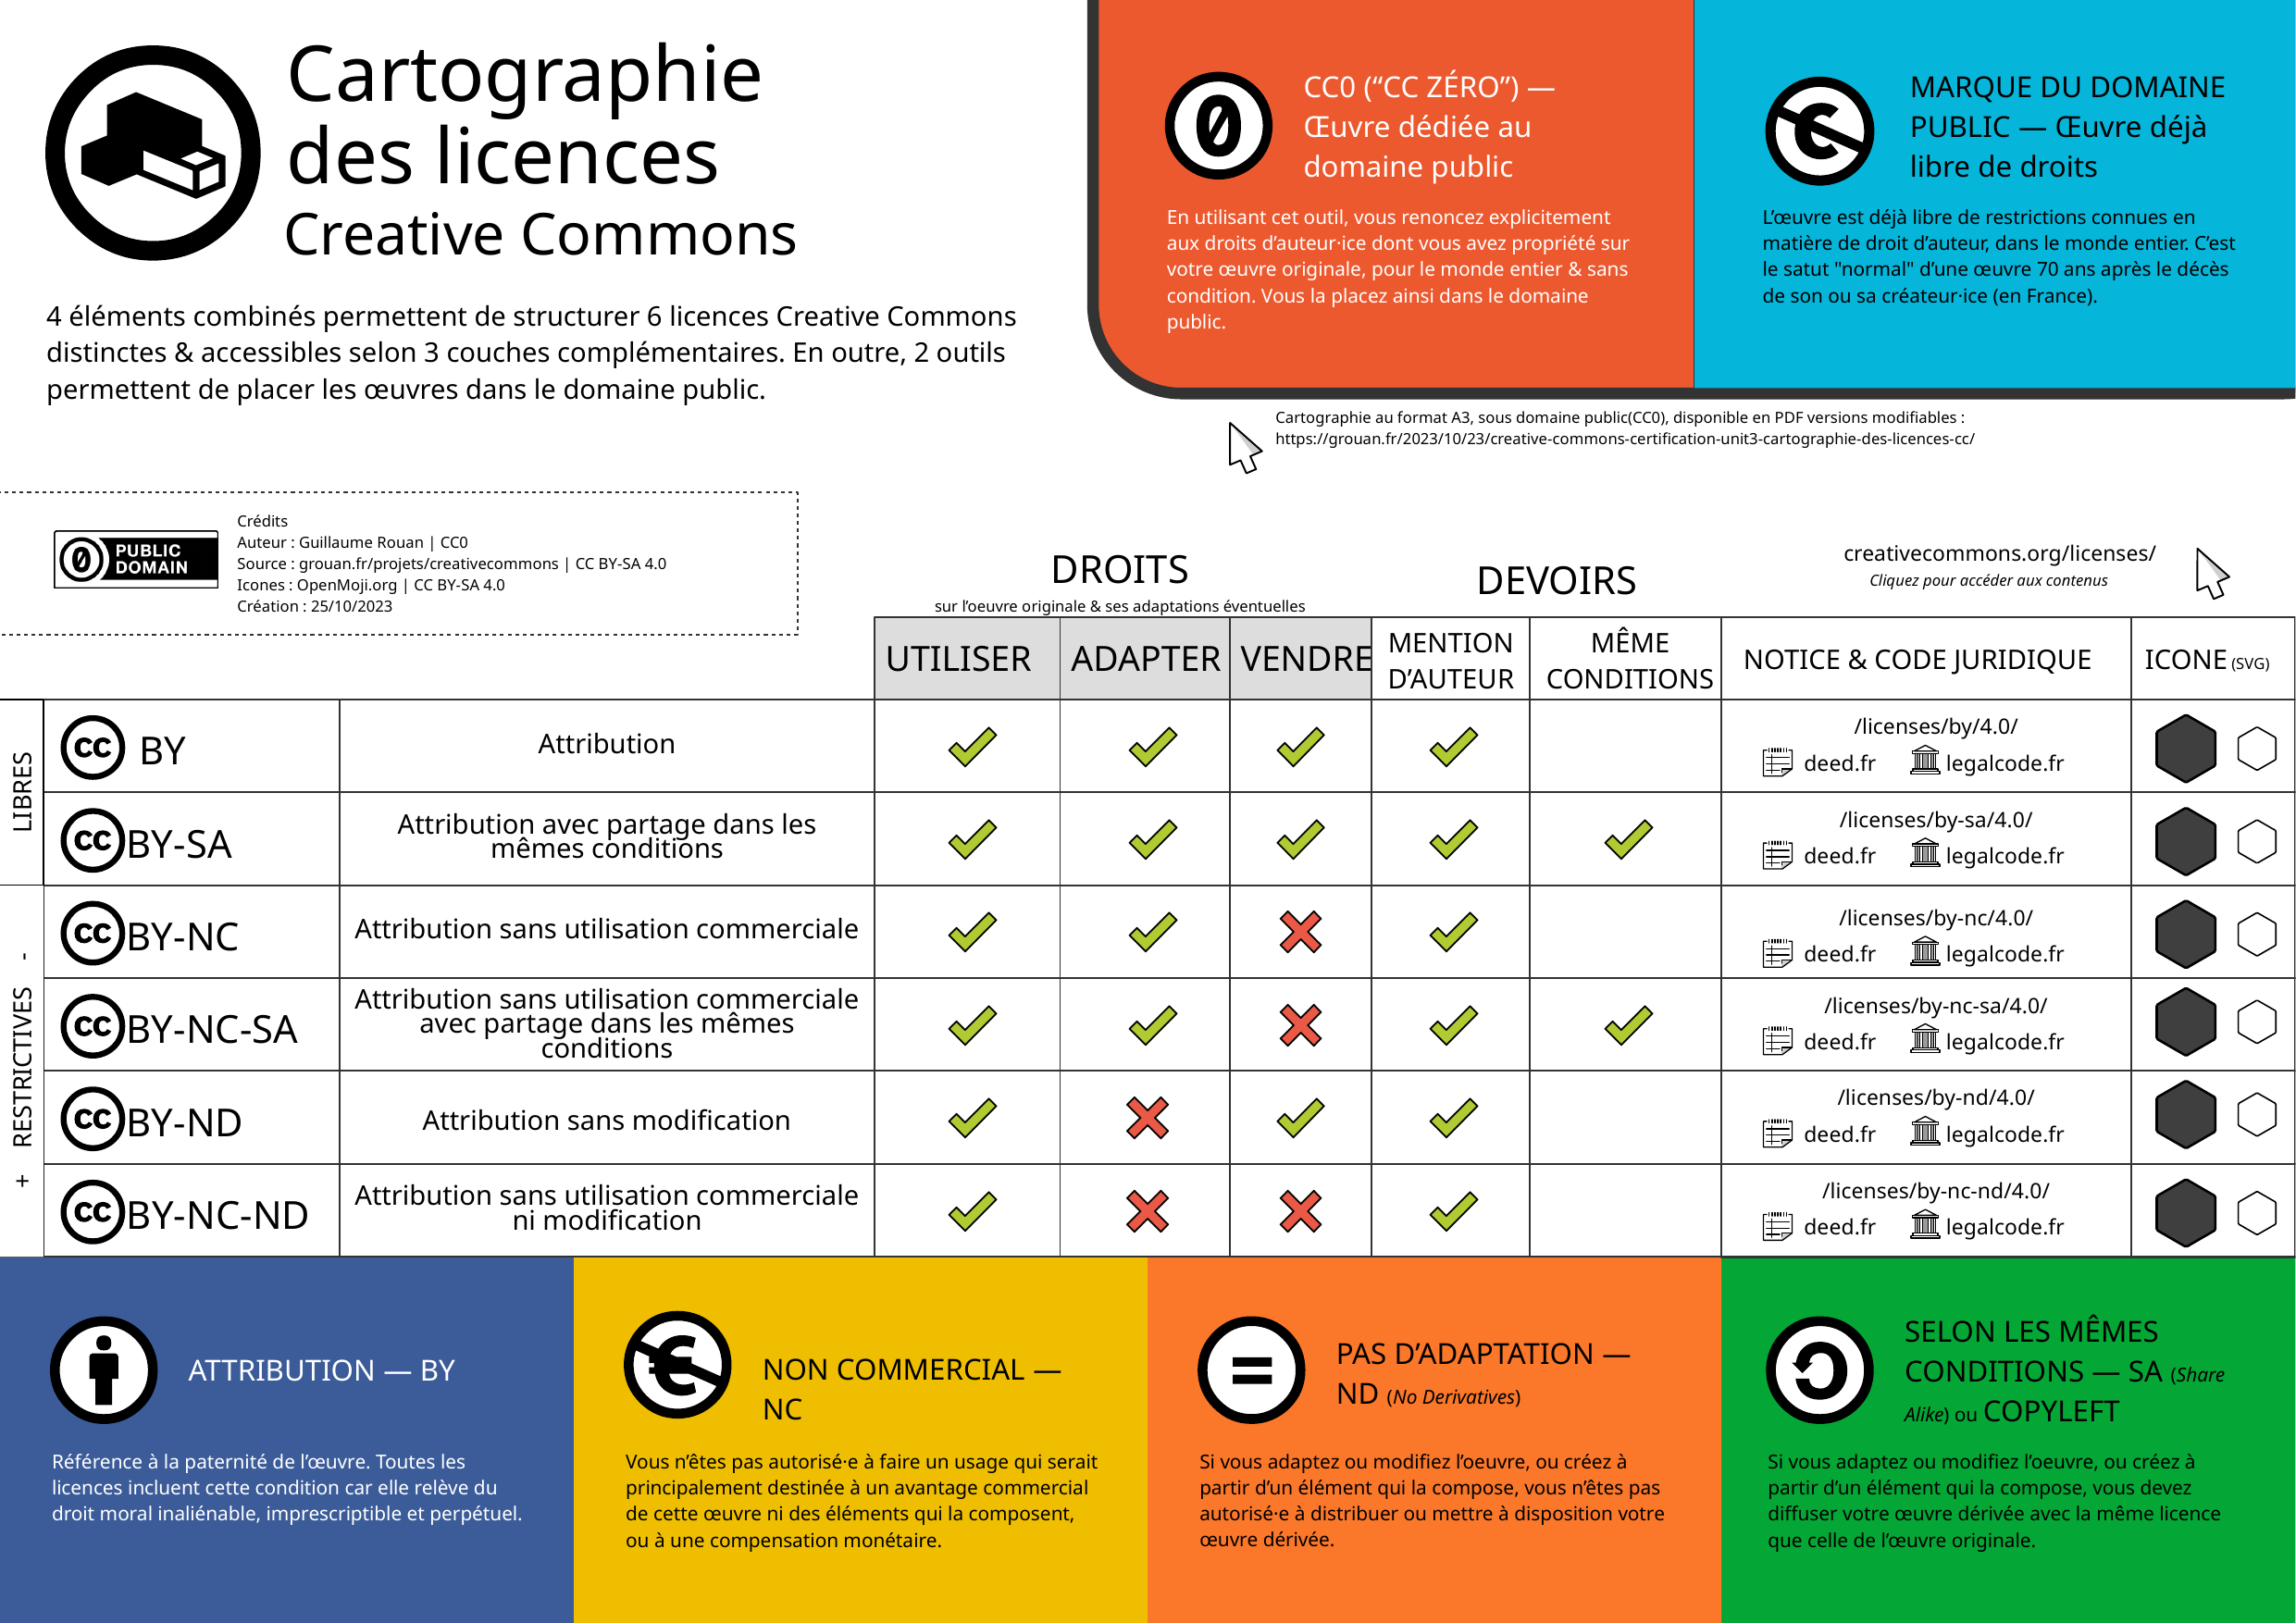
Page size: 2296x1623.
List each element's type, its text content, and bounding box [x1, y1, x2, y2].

text_box UTILISER [871, 626, 1057, 687]
text_box legalcode.fr [1932, 1020, 2121, 1062]
picture [1915, 748, 1932, 782]
text_box [1231, 687, 1371, 699]
picture [939, 806, 1006, 873]
picture [1197, 1315, 1307, 1425]
text_box [1061, 687, 1229, 699]
picture [1120, 806, 1186, 873]
text_box deed.fr [1790, 840, 1915, 876]
picture [1915, 840, 1932, 874]
text_box [1231, 622, 1371, 626]
text_box LIBRES [0, 700, 43, 885]
text_box creativecommons.org/licenses/ [1793, 532, 2208, 575]
picture [1421, 806, 1487, 873]
text_box CC BY-NC [55, 902, 267, 967]
text_box [0, 1258, 2296, 1623]
picture [1120, 992, 1186, 1059]
text_box NON COMMERCIAL — NC [749, 1342, 1121, 1394]
text_box Attribution sans modification [340, 1082, 875, 1170]
text_box MARQUE DU DOMAINE PUBLIC — Œuvre déjà libre de droits [1896, 60, 2268, 188]
picture [1421, 992, 1487, 1059]
text_box BY [125, 716, 200, 782]
text_box /licenses/by-nd/4.0/ [1772, 1076, 2101, 1119]
text_box SELON LES MÊMES CONDITIONS — SA (Share Alike) ou COPYLEFT [1891, 1304, 2263, 1440]
picture [2141, 704, 2285, 793]
picture [1915, 1211, 1932, 1246]
picture [59, 1179, 126, 1245]
text_box [1061, 622, 1229, 626]
text_box MÊME CONDITIONS [1722, 618, 1733, 702]
picture [623, 1309, 733, 1419]
text_box PAS D’ADAPTATION — ND (No Derivatives) [1322, 1326, 1694, 1417]
text_box L’œuvre est déjà libre de restrictions connues en matière de droit d’auteur, dans le monde entier. C’est le satut "normal" d’une œuvre 70 ans après le décès de son ou sa créateur·ice (en France). [1748, 196, 2253, 387]
picture [1268, 1084, 1334, 1151]
text_box legalcode.fr [1932, 1112, 2121, 1155]
text_box Creative Commons [269, 185, 853, 276]
picture [1756, 1018, 1790, 1062]
text_box CC BY-ND [55, 1088, 267, 1153]
text_box Attribution sans utilisation commerciale avec partage dans les mêmes conditions [340, 985, 875, 1073]
text_box Attribution sans utilisation commerciale ni modification [340, 1170, 875, 1258]
text_box MENTION D’AUTEUR [1373, 616, 1529, 702]
picture [59, 900, 126, 966]
picture [939, 992, 1006, 1059]
text_box ICONE (SVG) [2131, 634, 2296, 684]
picture [1268, 992, 1334, 1059]
text_box ADAPTER [1057, 626, 1226, 687]
picture [1268, 713, 1334, 780]
text_box Si vous adaptez ou modifiez l’oeuvre, ou créez à partir d’un élément qui la compose, vous devez diffuser votre œuvre dérivée avec la même licence que celle de l’œuvre originale. [1754, 1441, 2257, 1581]
text_box legalcode.fr [1932, 1205, 2121, 1247]
text_box Attribution [340, 704, 875, 793]
text_box Cliquez pour accéder aux contenus [1819, 563, 2159, 598]
text_box ATTRIBUTION — BY [174, 1343, 547, 1395]
text_box Attribution sans utilisation commerciale [340, 890, 875, 979]
text_box MÊME CONDITIONS [1533, 616, 1720, 702]
text_box VENDRE [1226, 626, 1371, 687]
text_box 4 éléments combinés permettent de structurer 6 licences Creative Commons distinctes & accessibles selon 3 couches complémentaires. En outre, 2 outils permettent de placer les œuvres dans le domaine public. [32, 290, 1061, 447]
picture [54, 530, 218, 588]
text_box Vous n’êtes pas autorisé·e à faire un usage qui serait principalement destinée à un avantage commercial de cette œuvre ni des éléments qui la composent, ou à une compensation monétaire. [612, 1441, 1115, 1581]
text_box En utilisant cet outil, vous renoncez explicitement aux droits d’auteur·ice dont vous avez propriété sur votre œuvre originale, pour le monde entier & sans condition. Vous la placez ainsi dans le domaine public. [1153, 196, 1657, 362]
picture [1595, 992, 1662, 1059]
text_box Si vous adaptez ou modifiez l’oeuvre, ou créez à partir d’un élément qui la compose, vous n’êtes pas autorisé·e à distribuer ou mettre à disposition votre œuvre dérivée. [1185, 1441, 1689, 1581]
text_box /licenses/by-nc-nd/4.0/ [1772, 1169, 2101, 1211]
text_box Cartographie des licences [273, 35, 864, 214]
picture [59, 807, 126, 873]
text_box legalcode.fr [1932, 932, 2121, 974]
text_box + RESTRICTIVES - [0, 885, 44, 1258]
text_box CC BY-NC-ND [55, 1181, 338, 1246]
text_box Crédits Auteur : Guillaume Rouan | CC0 Source : grouan.fr/projets/creativecommons | CC BY-SA 4.0 Icones : OpenMoji.org | CC BY-SA 4.0 Création : 25/10/2023 [223, 502, 779, 619]
text_box legalcode.fr [1932, 741, 2121, 784]
picture [1120, 898, 1186, 965]
picture [1268, 806, 1334, 873]
text_box Référence à la paternité de l’œuvre. Toutes les licences incluent cette condition car elle relève du droit moral inaliénable, imprescriptible et perpétuel. [38, 1441, 541, 1581]
text_box /licenses/by/4.0/ [1772, 705, 2101, 748]
picture [1595, 806, 1662, 873]
picture [2141, 798, 2285, 886]
picture [1756, 832, 1800, 877]
picture [939, 713, 1006, 780]
picture [1421, 1178, 1487, 1245]
picture [939, 898, 1006, 965]
picture [1915, 1119, 1932, 1153]
picture [1120, 713, 1186, 780]
picture [1213, 415, 1279, 481]
picture [1163, 70, 1273, 180]
text_box [0, 0, 2296, 668]
text_box /licenses/by-nc-sa/4.0/ [1772, 984, 2101, 1026]
text_box CC BY-SA [55, 809, 267, 874]
text_box [875, 622, 1060, 626]
text_box [875, 687, 1060, 699]
picture [1268, 1178, 1334, 1245]
text_box Attribution avec partage dans les mêmes conditions [340, 798, 875, 886]
picture [1915, 1026, 1932, 1060]
picture [1421, 898, 1487, 965]
picture [1114, 1178, 1181, 1245]
text_box Cartographie au format A3, sous domaine public(CC0), disponible en PDF versions modifiables : https://grouan.fr/2023/10/23/creative-commons-certification-unit3-cartographie-des-licences-cc/ [1261, 399, 2181, 454]
picture [49, 1315, 159, 1425]
picture [1756, 1204, 1800, 1248]
picture [939, 1178, 1006, 1245]
text_box legalcode.fr [1932, 834, 2121, 876]
picture [59, 714, 126, 781]
text_box deed.fr [1790, 1026, 1915, 1062]
picture [1421, 713, 1487, 780]
picture [1765, 76, 1875, 186]
picture [2141, 1071, 2285, 1158]
text_box /licenses/by-sa/4.0/ [1772, 798, 2101, 840]
picture [1421, 1084, 1487, 1151]
picture [939, 1084, 1006, 1151]
text_box CC BY-NC-SA [55, 995, 337, 1060]
picture [2180, 540, 2247, 607]
text_box deed.fr [1790, 748, 1915, 784]
picture [1756, 930, 1800, 975]
text_box NOTICE & CODE JURIDIQUE [1730, 634, 2131, 684]
text_box DROITS sur l’oeuvre originale & ses adaptations éventuelles [863, 537, 1378, 622]
picture [59, 993, 126, 1059]
text_box deed.fr [1790, 938, 1915, 974]
picture [1756, 739, 1790, 784]
text_box /licenses/by-nc/4.0/ [1772, 896, 2101, 938]
picture [1114, 1084, 1181, 1151]
text_box DEVOIRS [1365, 547, 1749, 613]
text_box deed.fr [1790, 1119, 1915, 1155]
picture [2141, 890, 2285, 1066]
picture [1765, 1315, 1875, 1425]
text_box CC0 (“CC ZÉRO”) — Œuvre dédiée au domaine public [1289, 59, 1662, 195]
picture [1756, 1110, 1790, 1155]
text_box deed.fr [1790, 1211, 1915, 1247]
picture [43, 43, 263, 263]
picture [1915, 938, 1932, 973]
picture [59, 1085, 126, 1152]
picture [2141, 1169, 2285, 1258]
picture [1268, 898, 1334, 965]
